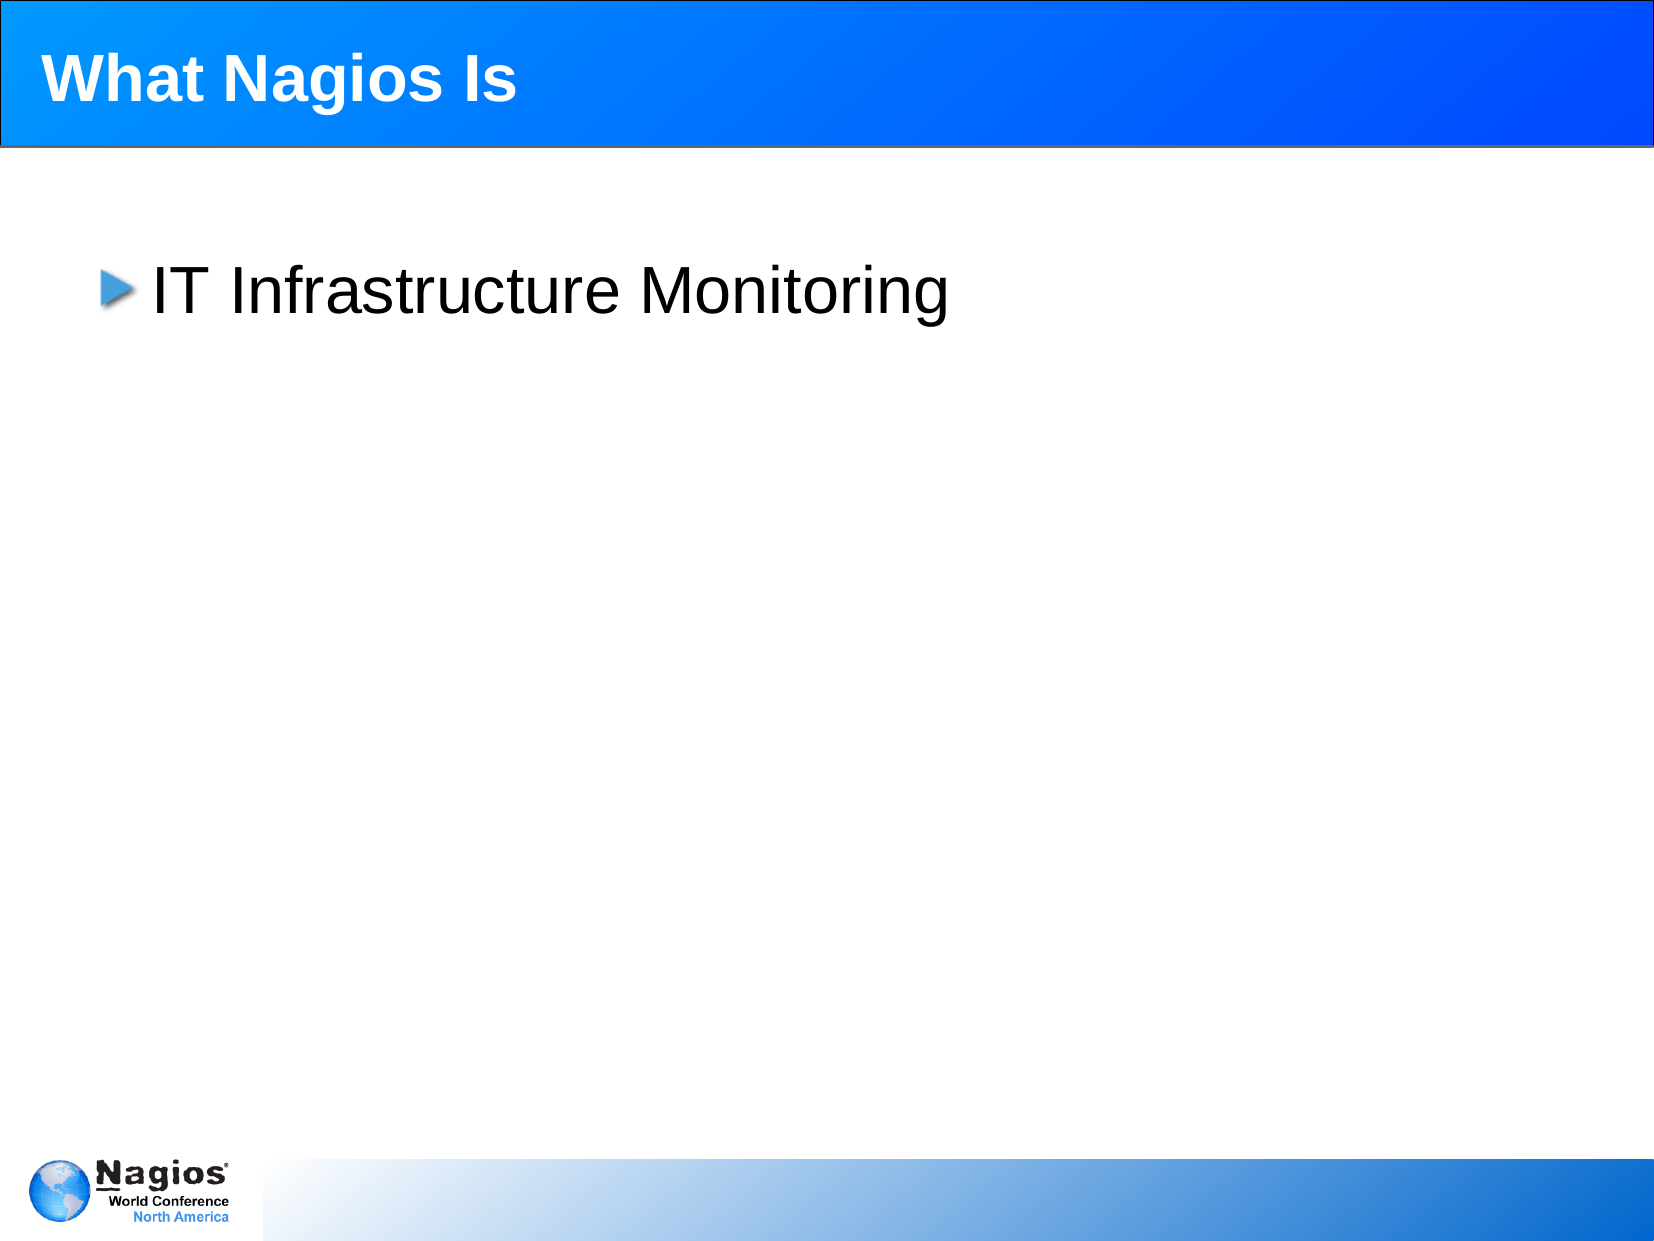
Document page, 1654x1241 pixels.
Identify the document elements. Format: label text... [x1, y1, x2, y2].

title What Nagios Is [41, 29, 1248, 127]
list IT Infrastructure Monitoring [80, 253, 1569, 1072]
picture [29, 1159, 229, 1235]
